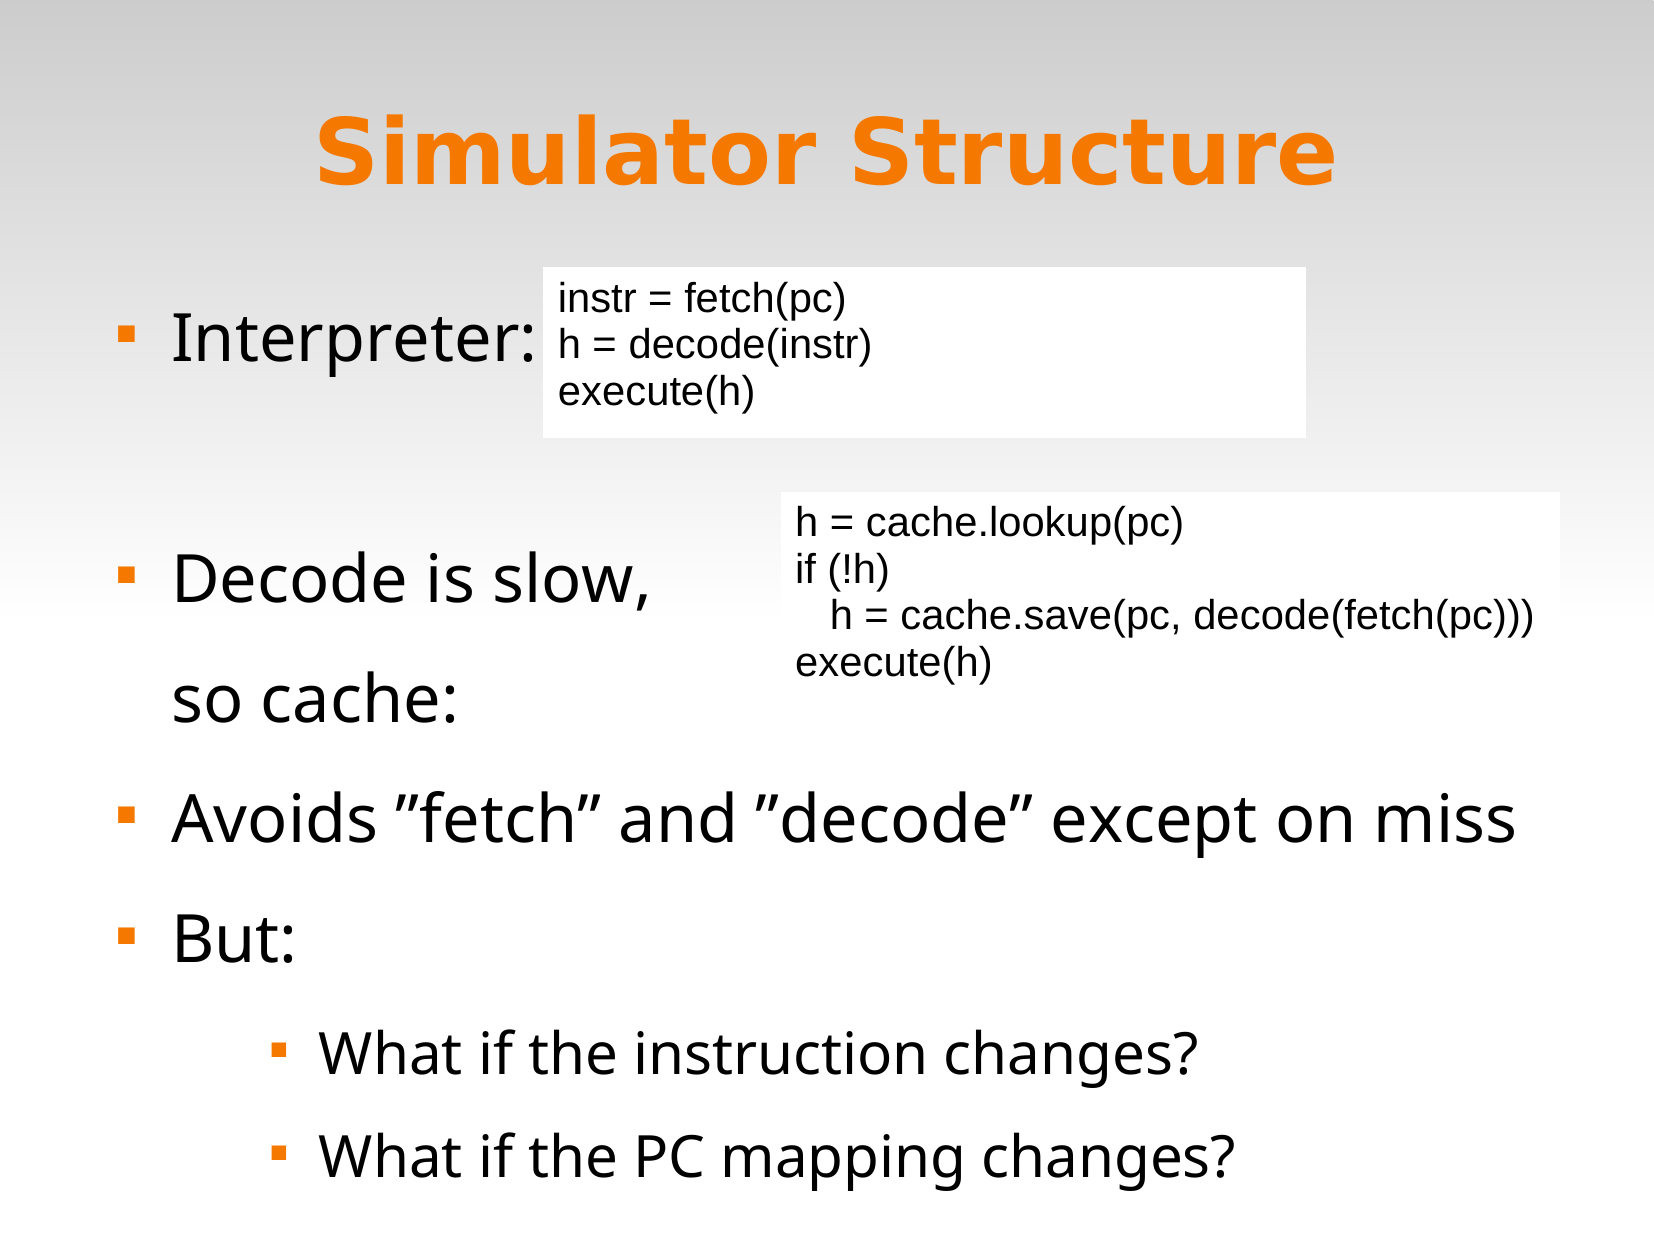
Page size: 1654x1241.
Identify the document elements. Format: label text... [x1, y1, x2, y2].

table_header instr = fetch(pc) h = decode(instr) execute(h) [543, 267, 1306, 438]
title Simulator Structure [82, 56, 1571, 250]
table_header h = cache.lookup(pc) if (!h) h = cache.save(pc, decode(fetch(pc))) execute(h) [781, 492, 1560, 715]
list Interpreter: Decode is slow, so cache: Avoids ”fetch” and ”decode” except on miss But: What if the instruction changes? What if the PC mapping changes? [82, 290, 1571, 1112]
